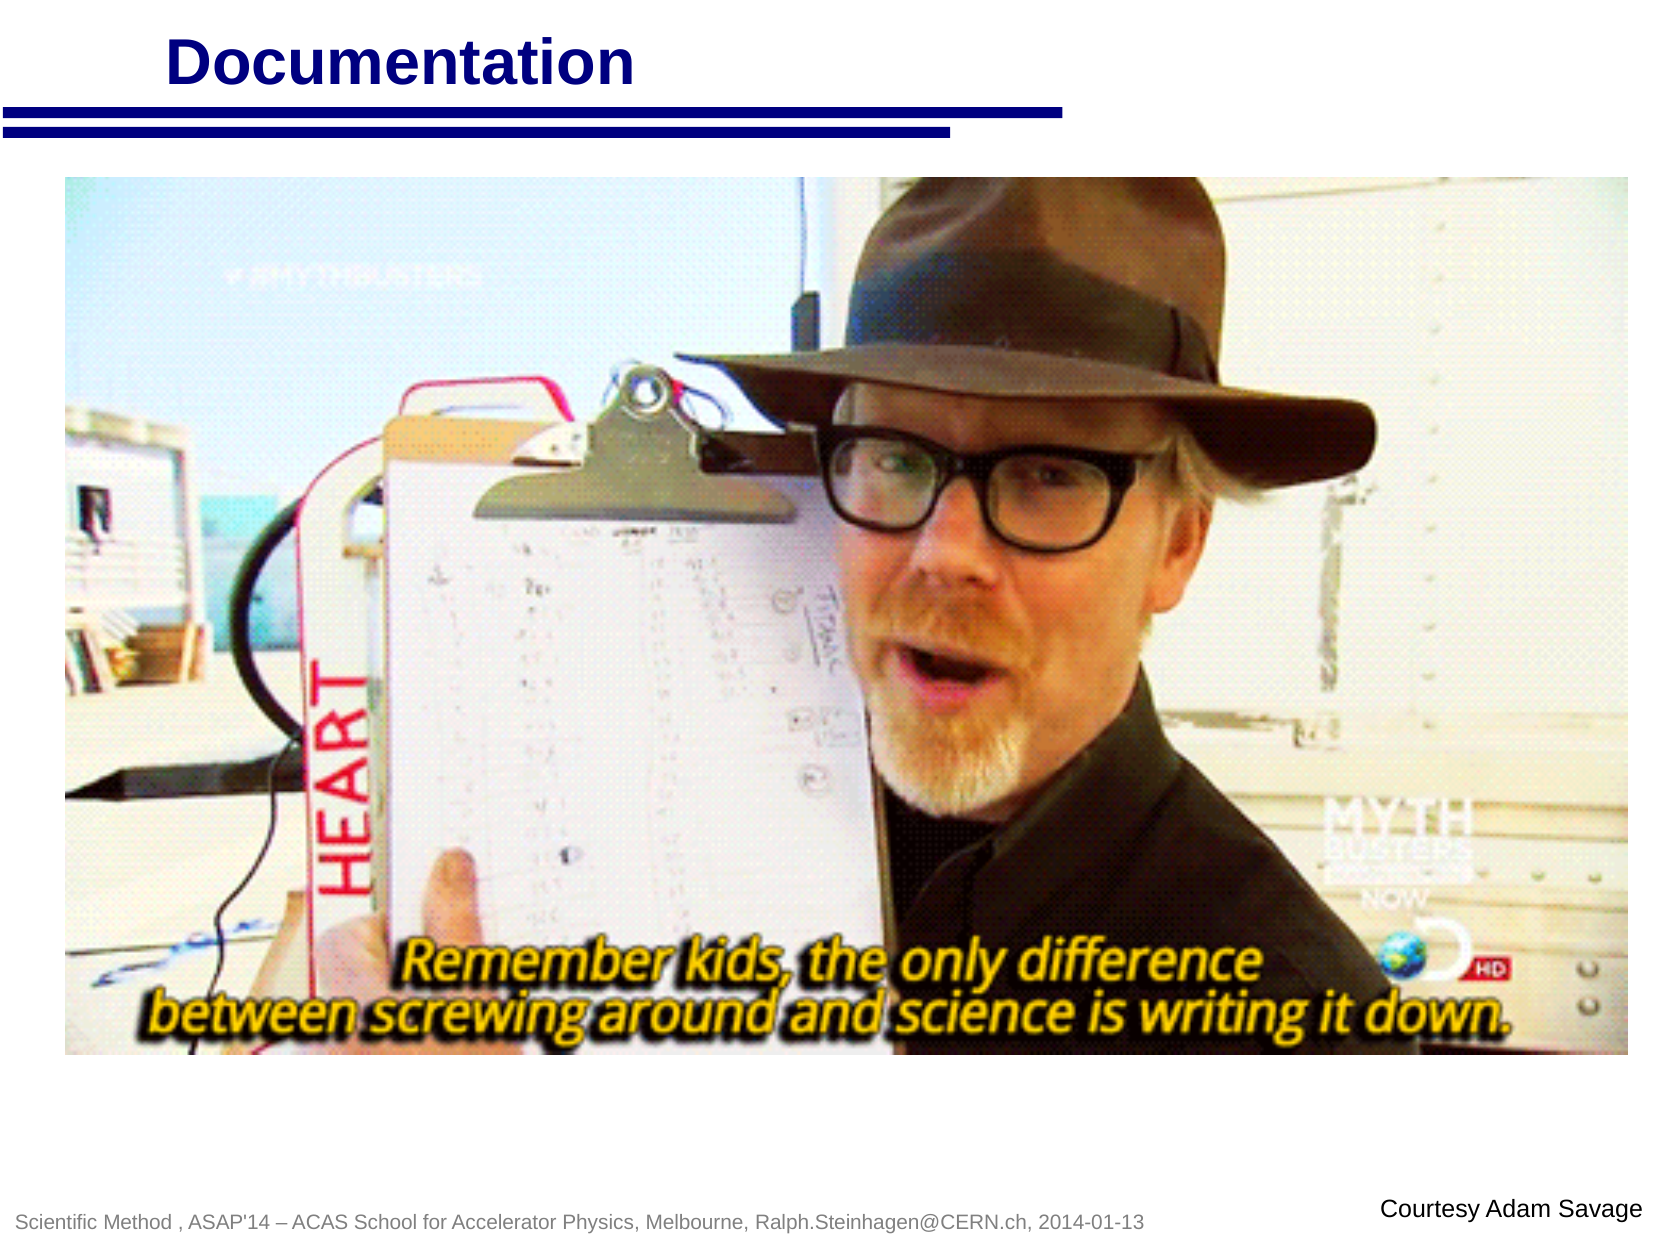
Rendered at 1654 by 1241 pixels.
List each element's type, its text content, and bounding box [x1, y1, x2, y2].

text_box Courtesy Adam Savage [1365, 1187, 1654, 1231]
title Documentation [165, 0, 1323, 124]
picture [65, 177, 1628, 1055]
